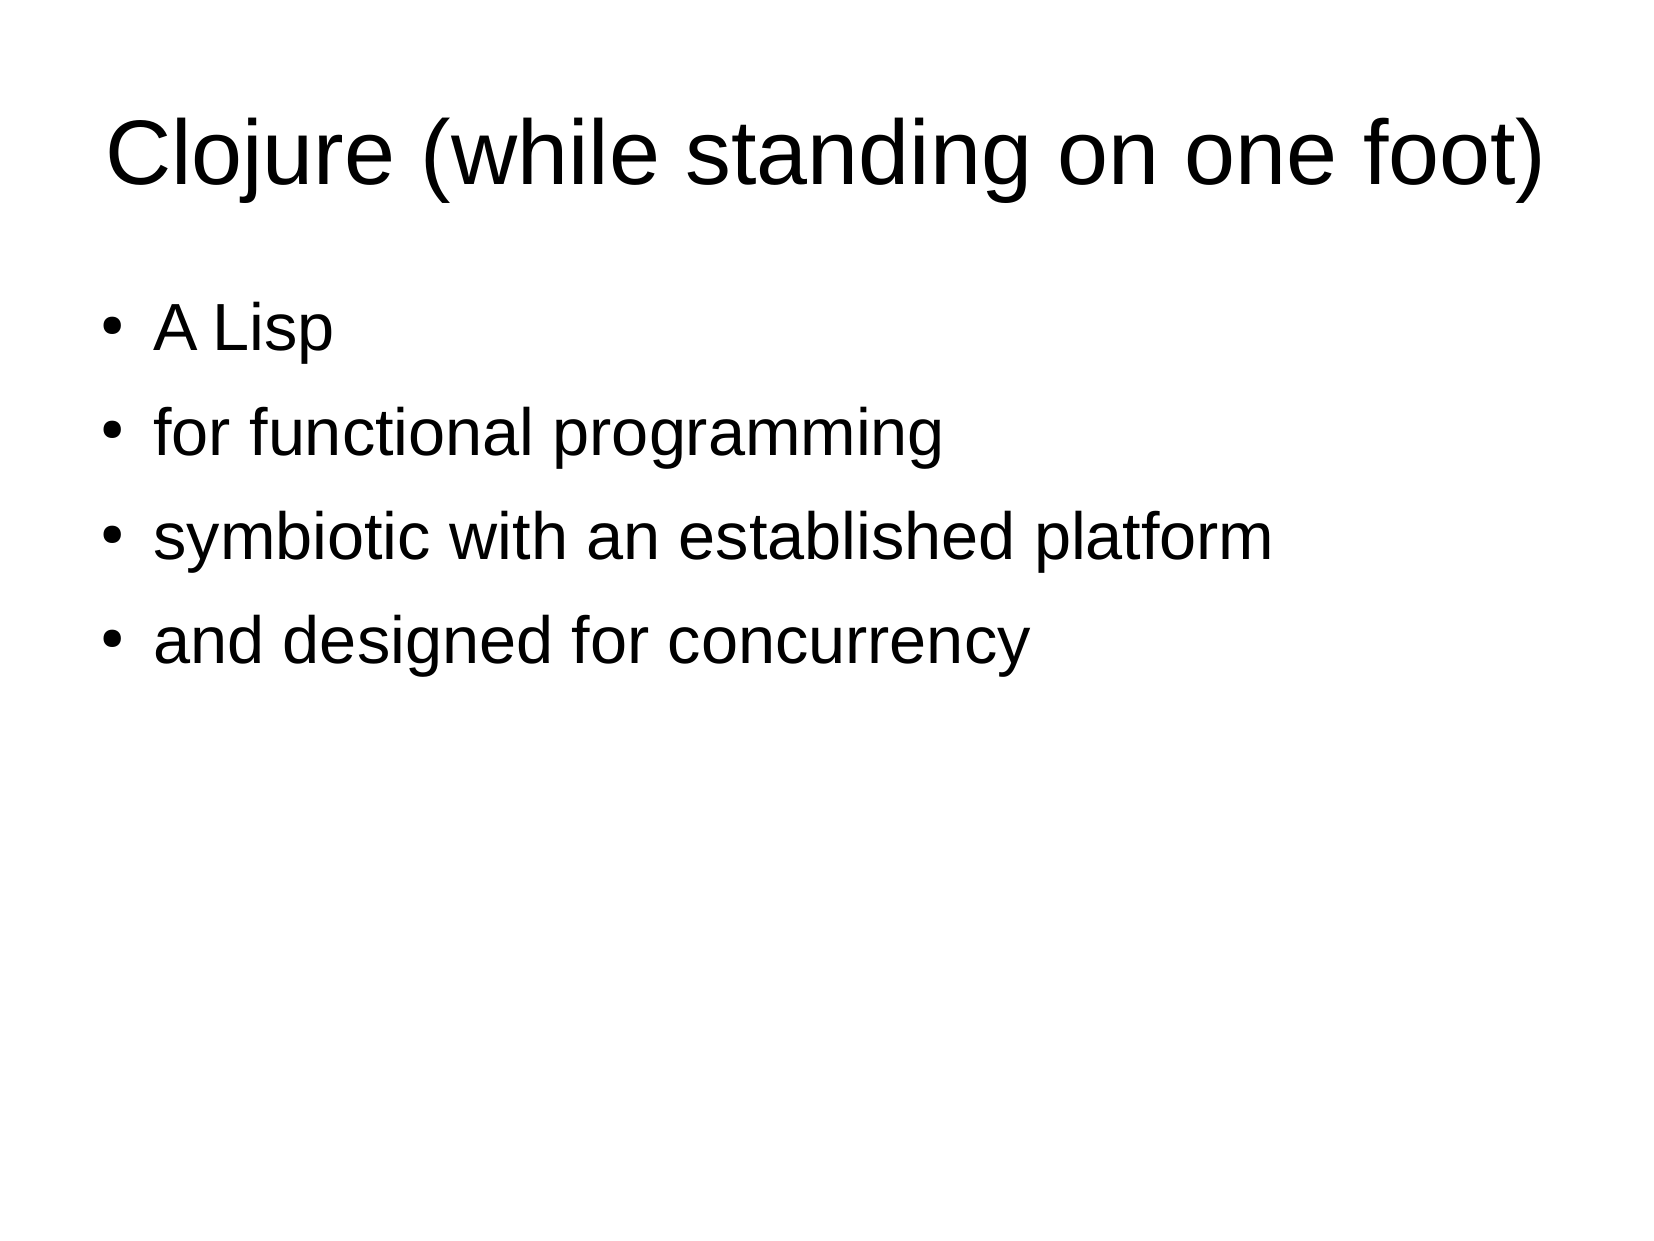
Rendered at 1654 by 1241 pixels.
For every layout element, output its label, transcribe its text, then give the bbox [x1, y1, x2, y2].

title Clojure (while standing on one foot) [82, 49, 1571, 257]
list A Lisp for functional programming symbiotic with an established platform and designed for concurrency [82, 290, 1571, 1010]
